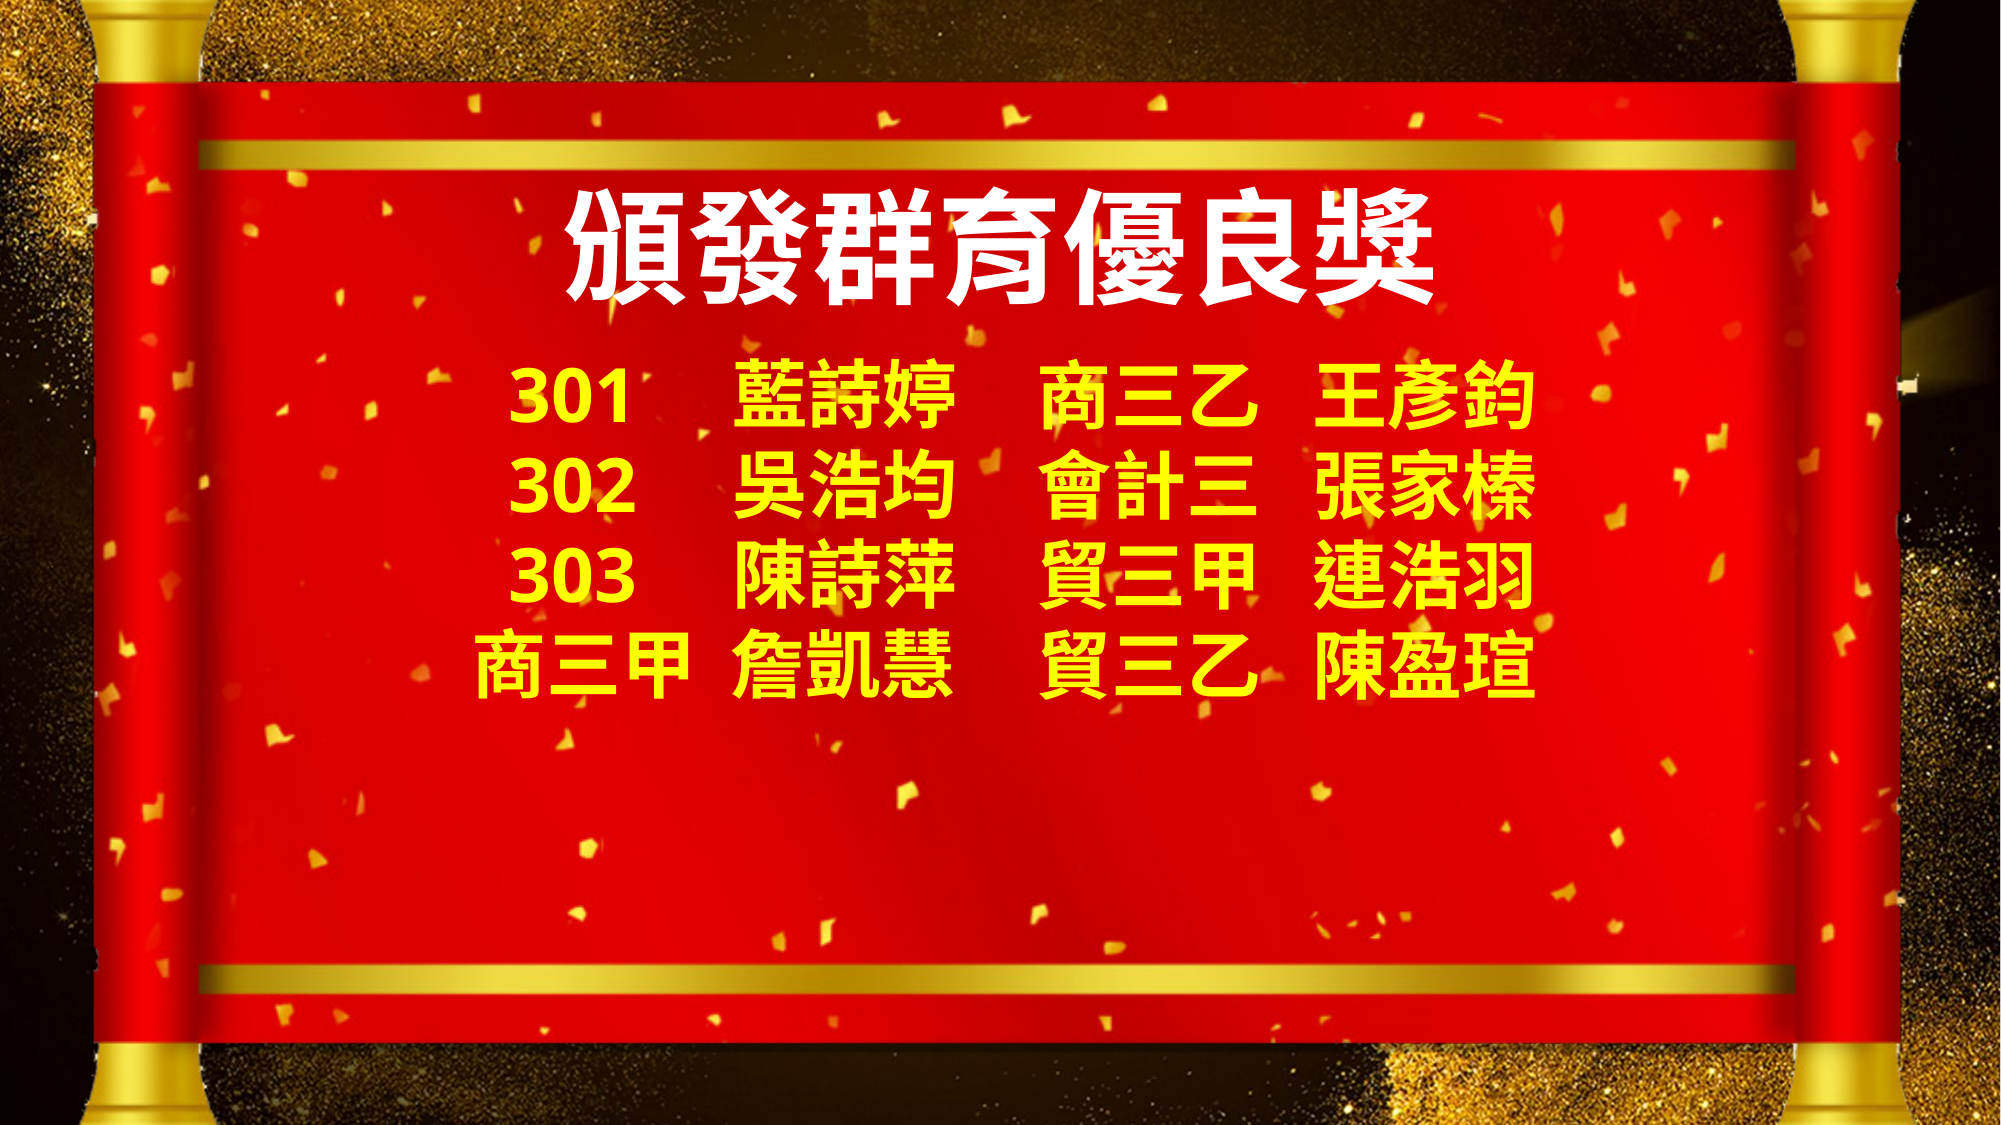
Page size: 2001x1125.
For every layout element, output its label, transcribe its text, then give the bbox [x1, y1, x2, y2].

text_box 301 藍詩婷 302 吳浩均 303 陳詩萍 商三甲 詹凱慧 [391, 339, 1036, 719]
text_box 頒發群育優良獎 [451, 162, 1549, 330]
text_box 商三乙 王彥鈞 會計三 張家榛 貿三甲 連浩羽 貿三乙 陳盈瑄 [983, 340, 1592, 720]
